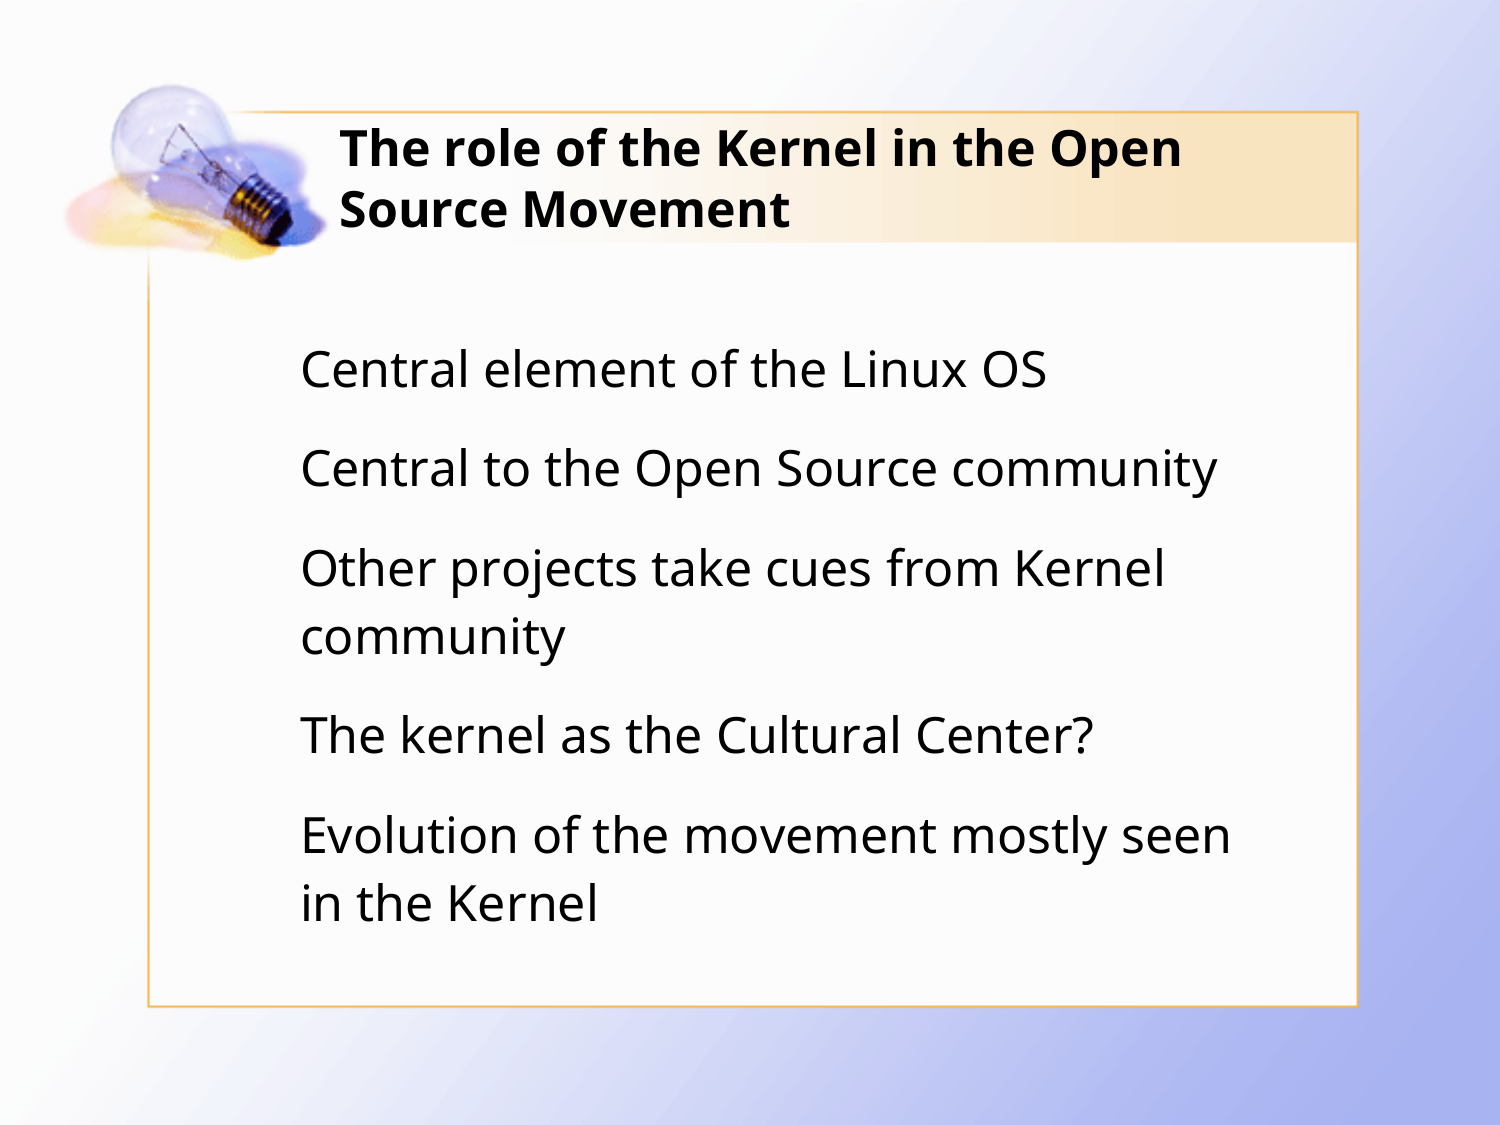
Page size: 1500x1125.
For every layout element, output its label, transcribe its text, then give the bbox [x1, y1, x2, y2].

subtitle Central element of the Linux OS Central to the Open Source community Other projects take cues from Kernel community The kernel as the Cultural Center? Evolution of the movement mostly seen in the Kernel [225, 294, 1275, 976]
picture [0, 0, 1500, 1125]
title The role of the Kernel in the Open Source Movement [324, 112, 1275, 244]
